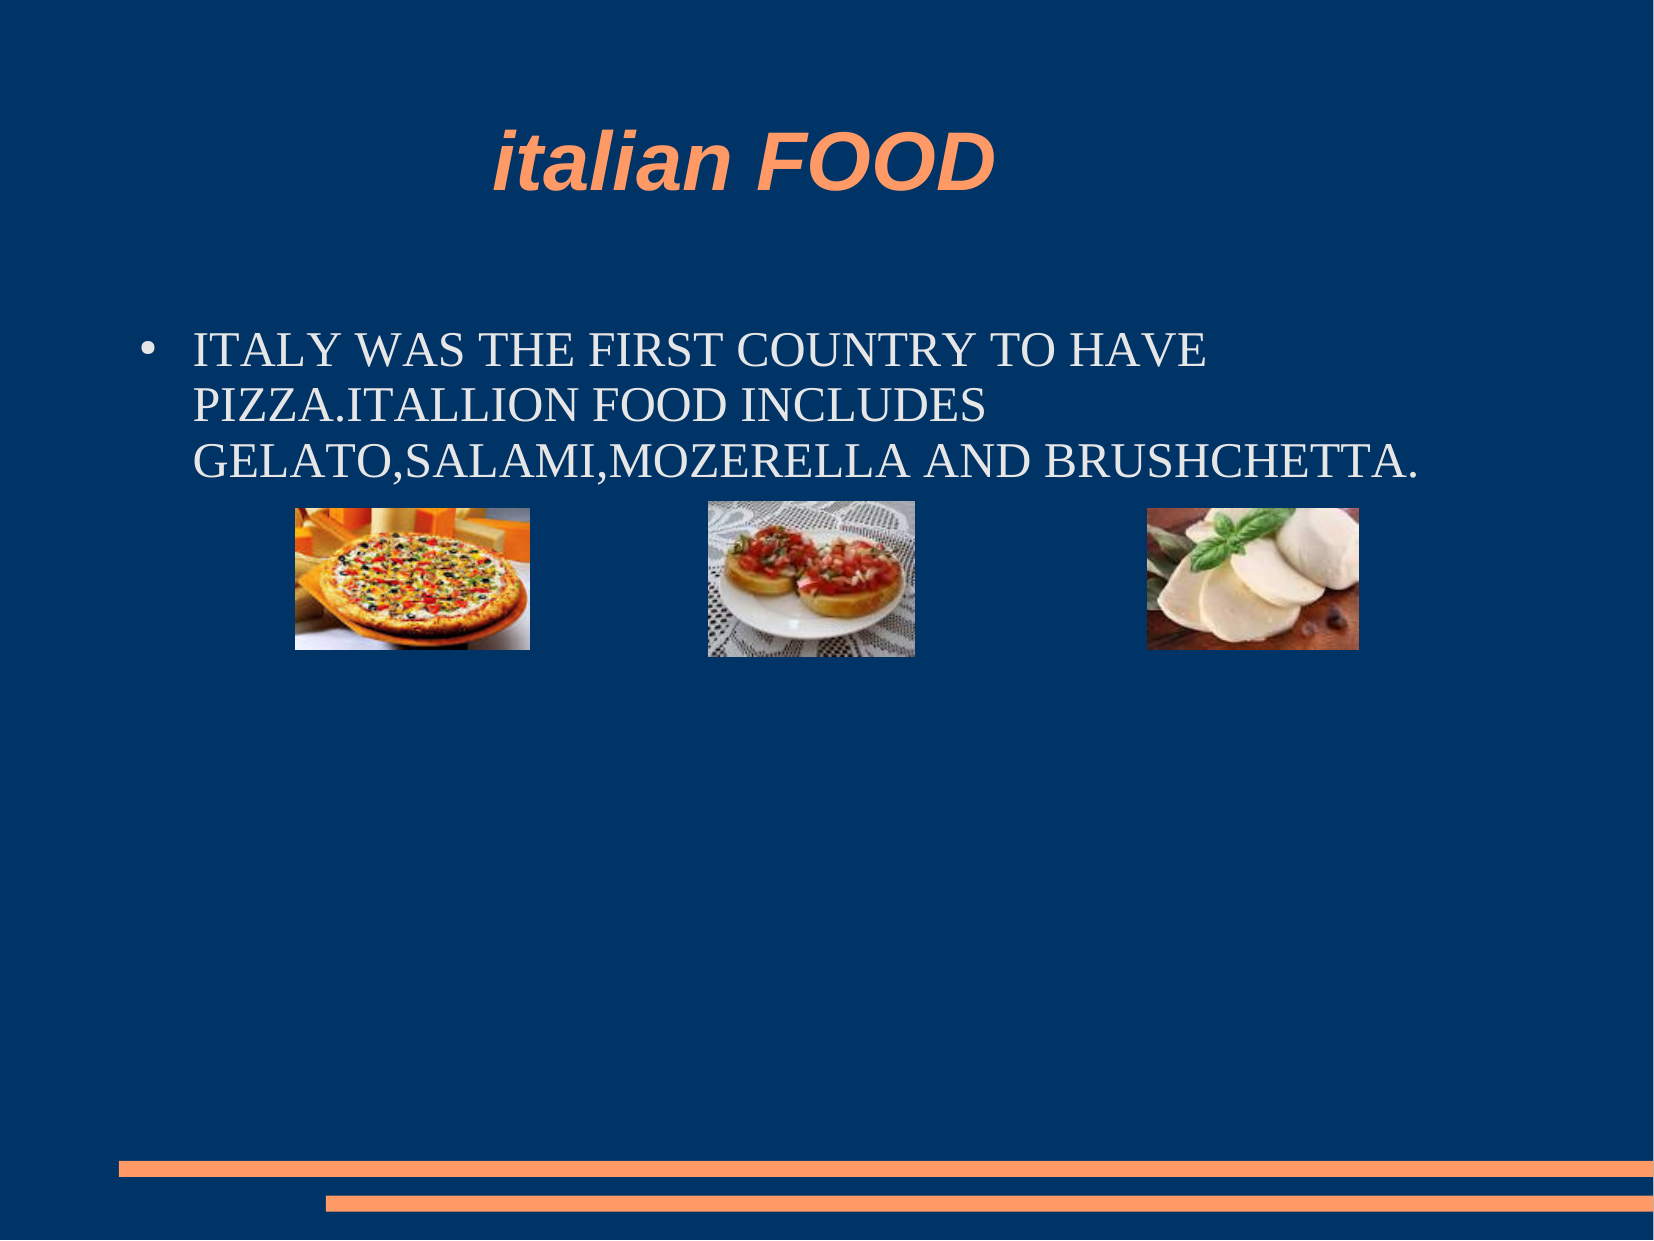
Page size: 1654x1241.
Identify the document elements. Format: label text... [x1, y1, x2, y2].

title italian FOOD [123, 58, 1536, 266]
picture [708, 501, 915, 657]
picture [295, 508, 530, 650]
picture [1147, 508, 1359, 650]
list ITALY WAS THE FIRST COUNTRY TO HAVE PIZZA.ITALLION FOOD INCLUDES GELATO,SALAMI,MOZERELLA AND BRUSHCHETTA. [121, 322, 1561, 1132]
